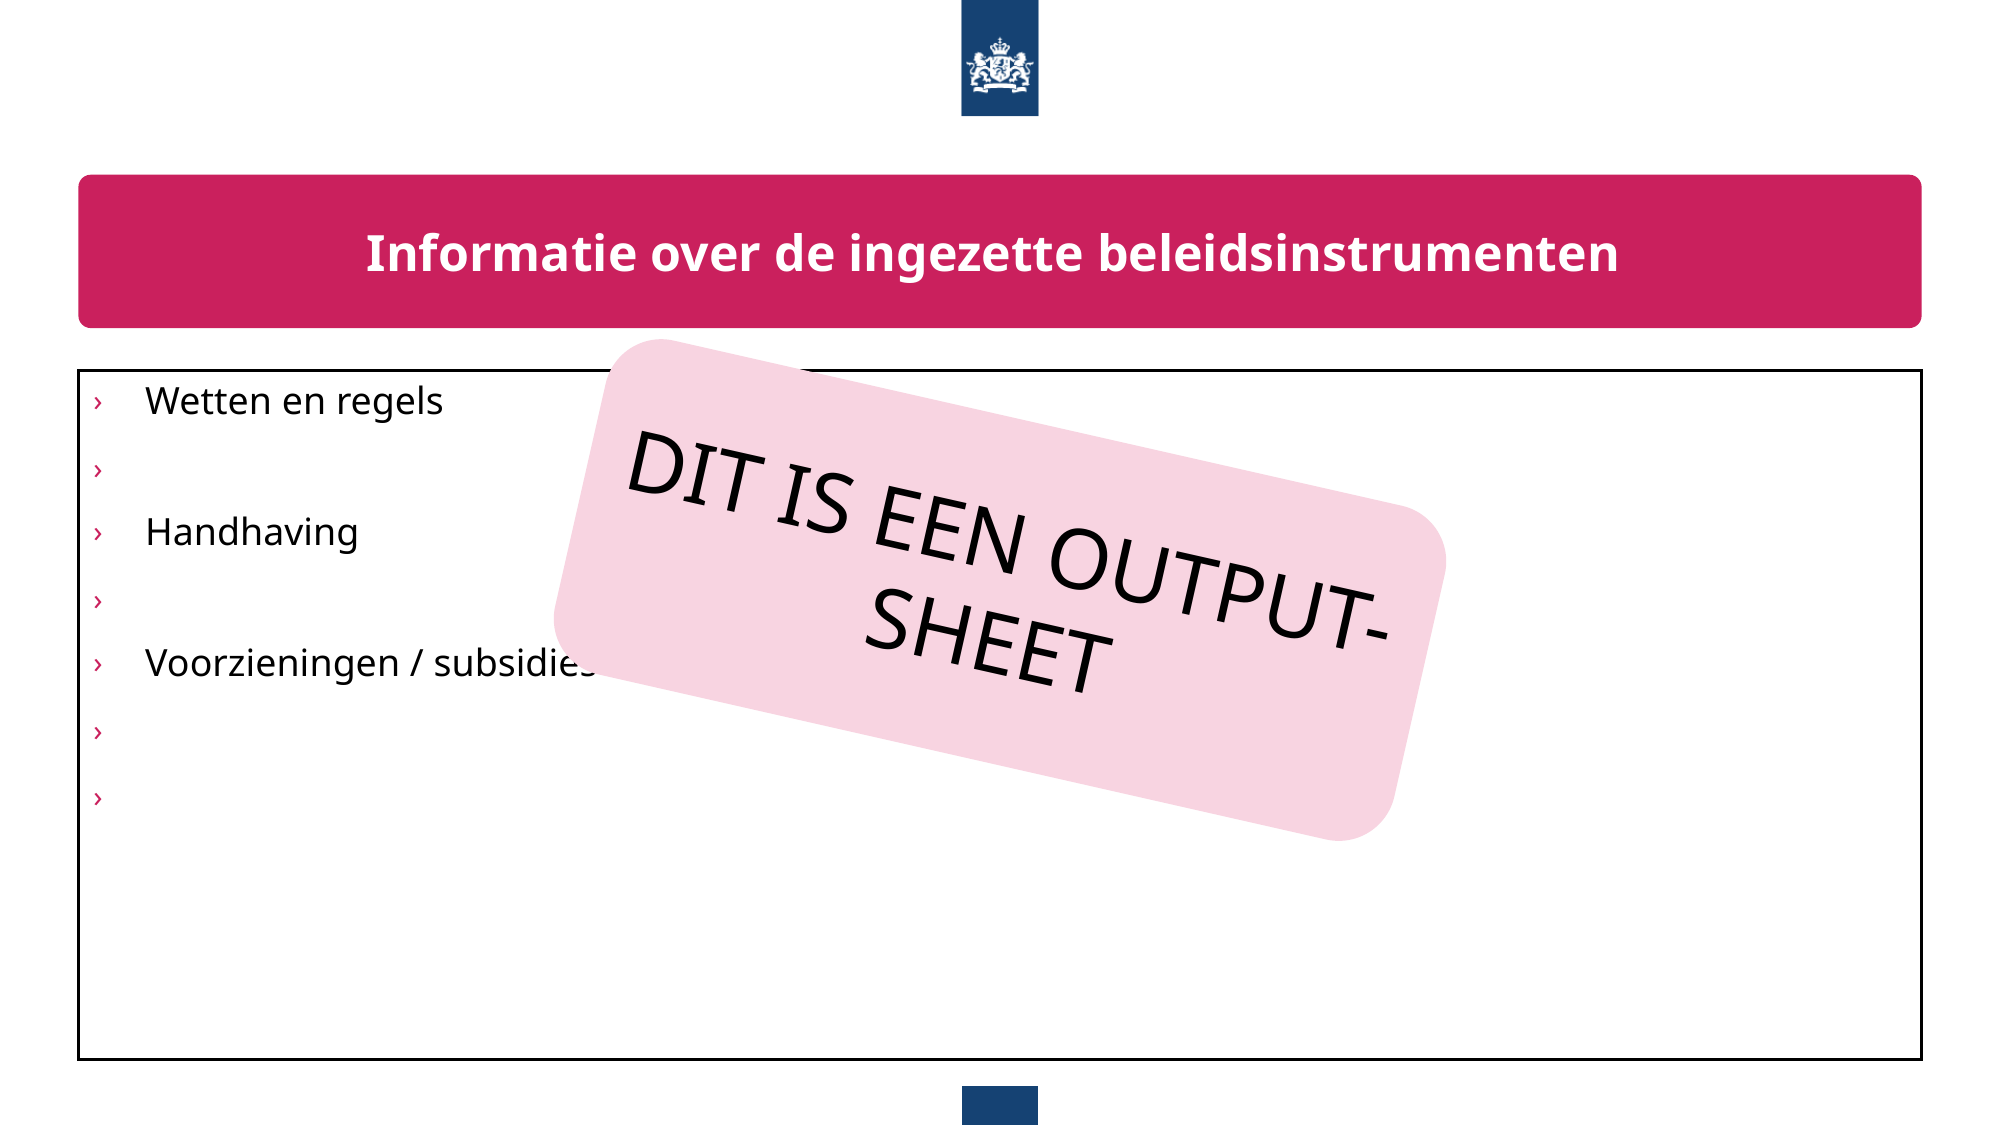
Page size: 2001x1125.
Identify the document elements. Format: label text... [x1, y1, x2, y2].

text_box Wetten en regels Handhaving Voorzieningen / subsidies [78, 370, 1922, 1060]
text_box Informatie over de ingezette beleidsinstrumenten [78, 174, 1922, 329]
text_box DIT IS EEN OUTPUT-SHEET [553, 339, 1447, 841]
